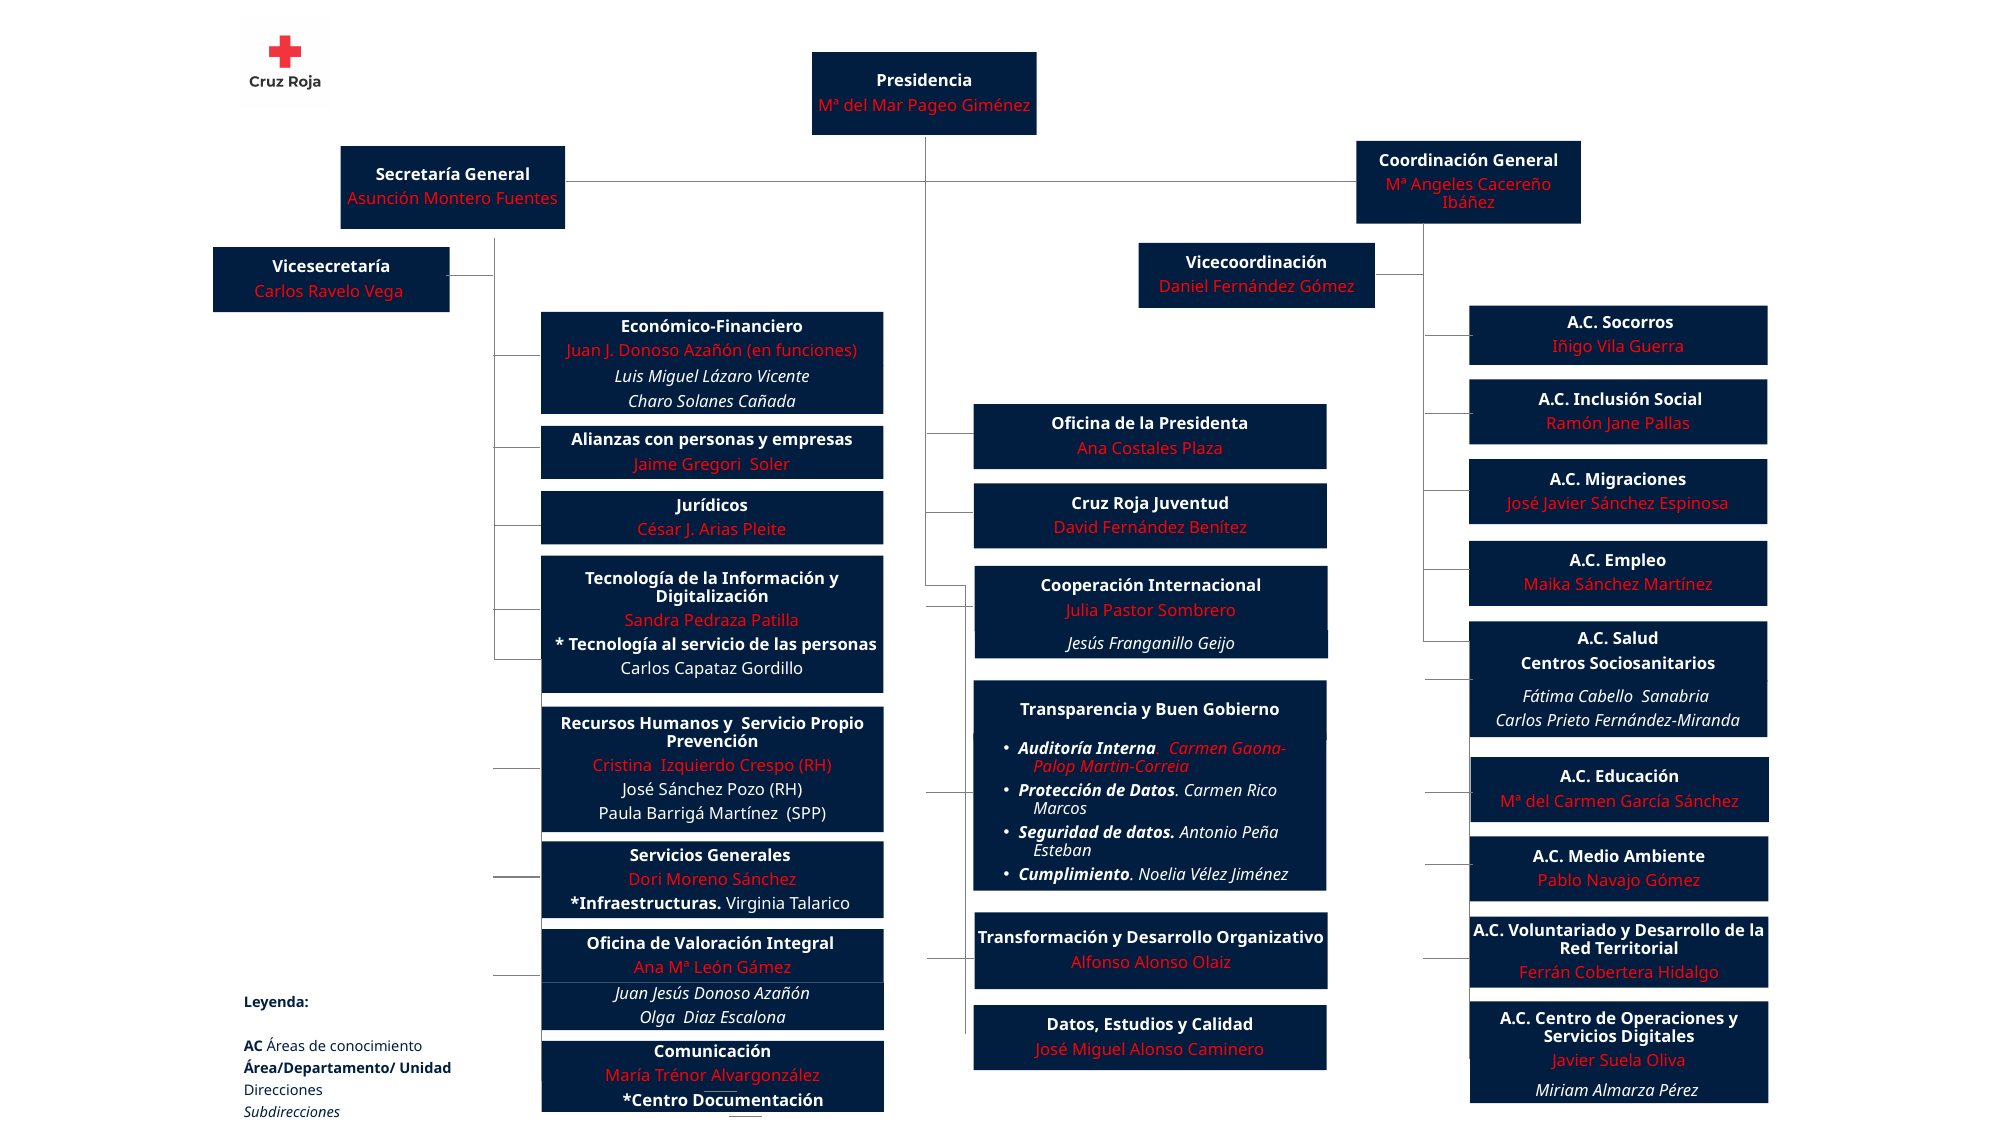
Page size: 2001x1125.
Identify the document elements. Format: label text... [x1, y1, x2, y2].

text_box Vicesecretaría Carlos Ravelo Vega [213, 247, 450, 313]
text_box Juan Jesús Donoso Azañón Olga Diaz Escalona [542, 982, 884, 1031]
text_box Servicios Generales Dori Moreno Sánchez *Infraestructuras. Virginia Talarico [542, 841, 884, 919]
text_box Transformación y Desarrollo Organizativo Alfonso Alonso Olaiz [974, 912, 1328, 990]
text_box Transparencia y Buen Gobierno [973, 680, 1327, 733]
text_box A.C. Educación Mª del Carmen García Sánchez [1470, 757, 1769, 823]
text_box A.C. Salud Centros Sociosanitarios [1469, 621, 1768, 680]
text_box A.C. Socorros Iñigo Vila Guerra [1469, 305, 1768, 365]
text_box Secretaría General Asunción Montero Fuentes [340, 146, 566, 229]
text_box Tecnología de la Información y Digitalización Sandra Pedraza Patilla * Tecnología al servicio de las personas Carlos Capataz Gordillo [541, 555, 884, 693]
text_box Coordinación General Mª Angeles Cacereño Ibáñez [1356, 140, 1581, 224]
picture [239, 17, 331, 109]
text_box Leyenda: AC Áreas de conocimiento Área/Departamento/ Unidad Direcciones Subdirecciones [242, 994, 479, 1060]
text_box Vicecoordinación Daniel Fernández Gómez [1138, 242, 1375, 308]
text_box Comunicación María Trénor Alvargonzález *Centro Documentación [541, 1040, 884, 1112]
text_box A.C. Voluntariado y Desarrollo de la Red Territorial Ferrán Cobertera Hidalgo [1470, 916, 1769, 988]
text_box A.C. Migraciones José Javier Sánchez Espinosa [1469, 459, 1768, 525]
text_box Económico-Financiero Juan J. Donoso Azañón (en funciones) [541, 311, 884, 365]
text_box Datos, Estudios y Calidad José Miguel Alonso Caminero [973, 1005, 1327, 1071]
text_box Miriam Almarza Pérez [1470, 1078, 1769, 1104]
text_box Oficina de la Presidenta Ana Costales Plaza [973, 404, 1327, 470]
text_box Auditoría Interna. Carmen Gaona-Palop Martin-Correia Protección de Datos. Carmen Rico Marcos Seguridad de datos. Antonio Peña Esteban Cumplimiento. Noelia Vélez Jiménez [973, 733, 1327, 891]
text_box Jurídicos César J. Arias Pleite [541, 491, 884, 545]
text_box Luis Miguel Lázaro Vicente Charo Solanes Cañada [541, 365, 884, 414]
text_box Cruz Roja Juventud David Fernández Benítez [973, 483, 1327, 549]
text_box Presidencia Mª del Mar Pageo Giménez [812, 52, 1037, 135]
text_box Jesús Franganillo Geijo [974, 630, 1329, 659]
text_box Fátima Cabello Sanabria Carlos Prieto Fernández-Miranda [1470, 680, 1768, 738]
text_box Cooperación Internacional Julia Pastor Sombrero [974, 565, 1328, 630]
text_box Alianzas con personas y empresas Jaime Gregori Soler [541, 425, 884, 479]
text_box A.C. Empleo Maika Sánchez Martínez [1469, 540, 1768, 606]
text_box Oficina de Valoración Integral Ana Mª León Gámez [542, 929, 884, 982]
text_box A.C. Medio Ambiente Pablo Navajo Gómez [1470, 836, 1769, 902]
text_box A.C. Inclusión Social Ramón Jane Pallas [1469, 379, 1768, 445]
text_box Recursos Humanos y Servicio Propio Prevención Cristina Izquierdo Crespo (RH) José Sánchez Pozo (RH) Paula Barrigá Martínez (SPP) [542, 706, 884, 833]
text_box A.C. Centro de Operaciones y Servicios Digitales Javier Suela Oliva [1470, 1001, 1769, 1078]
